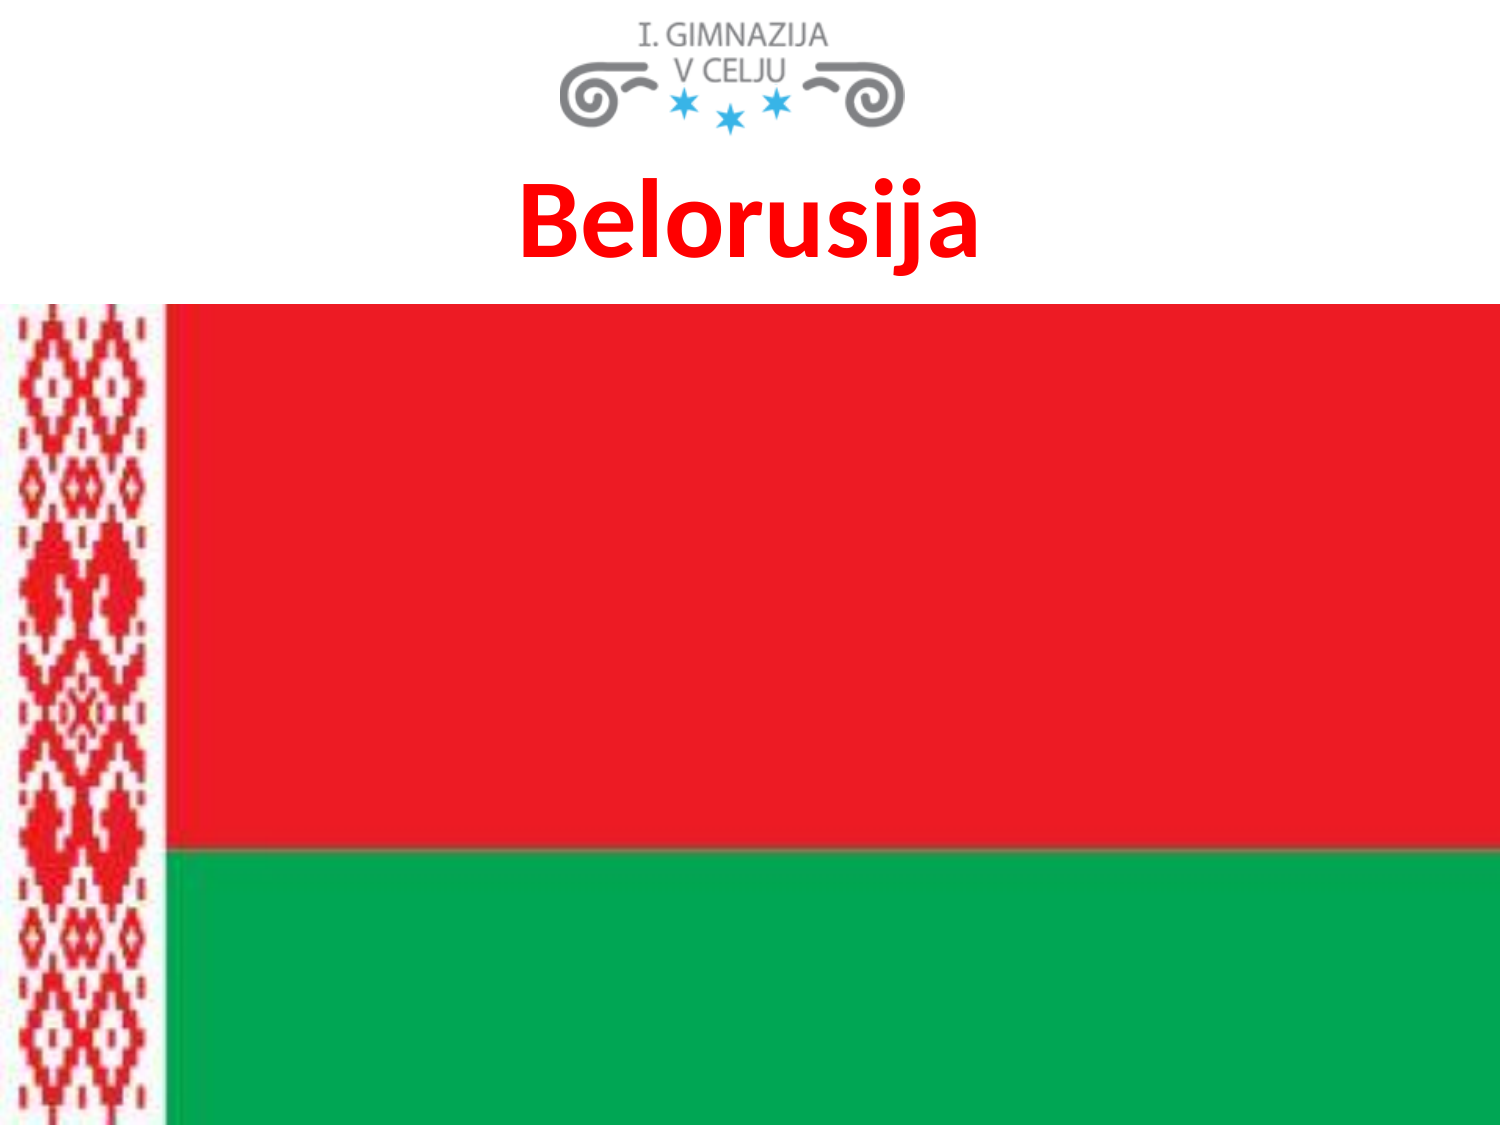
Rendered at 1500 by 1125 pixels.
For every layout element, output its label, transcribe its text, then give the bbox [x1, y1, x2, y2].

text_box Belorusija [0, 137, 1500, 288]
picture [560, 12, 905, 138]
picture [0, 304, 1500, 1125]
